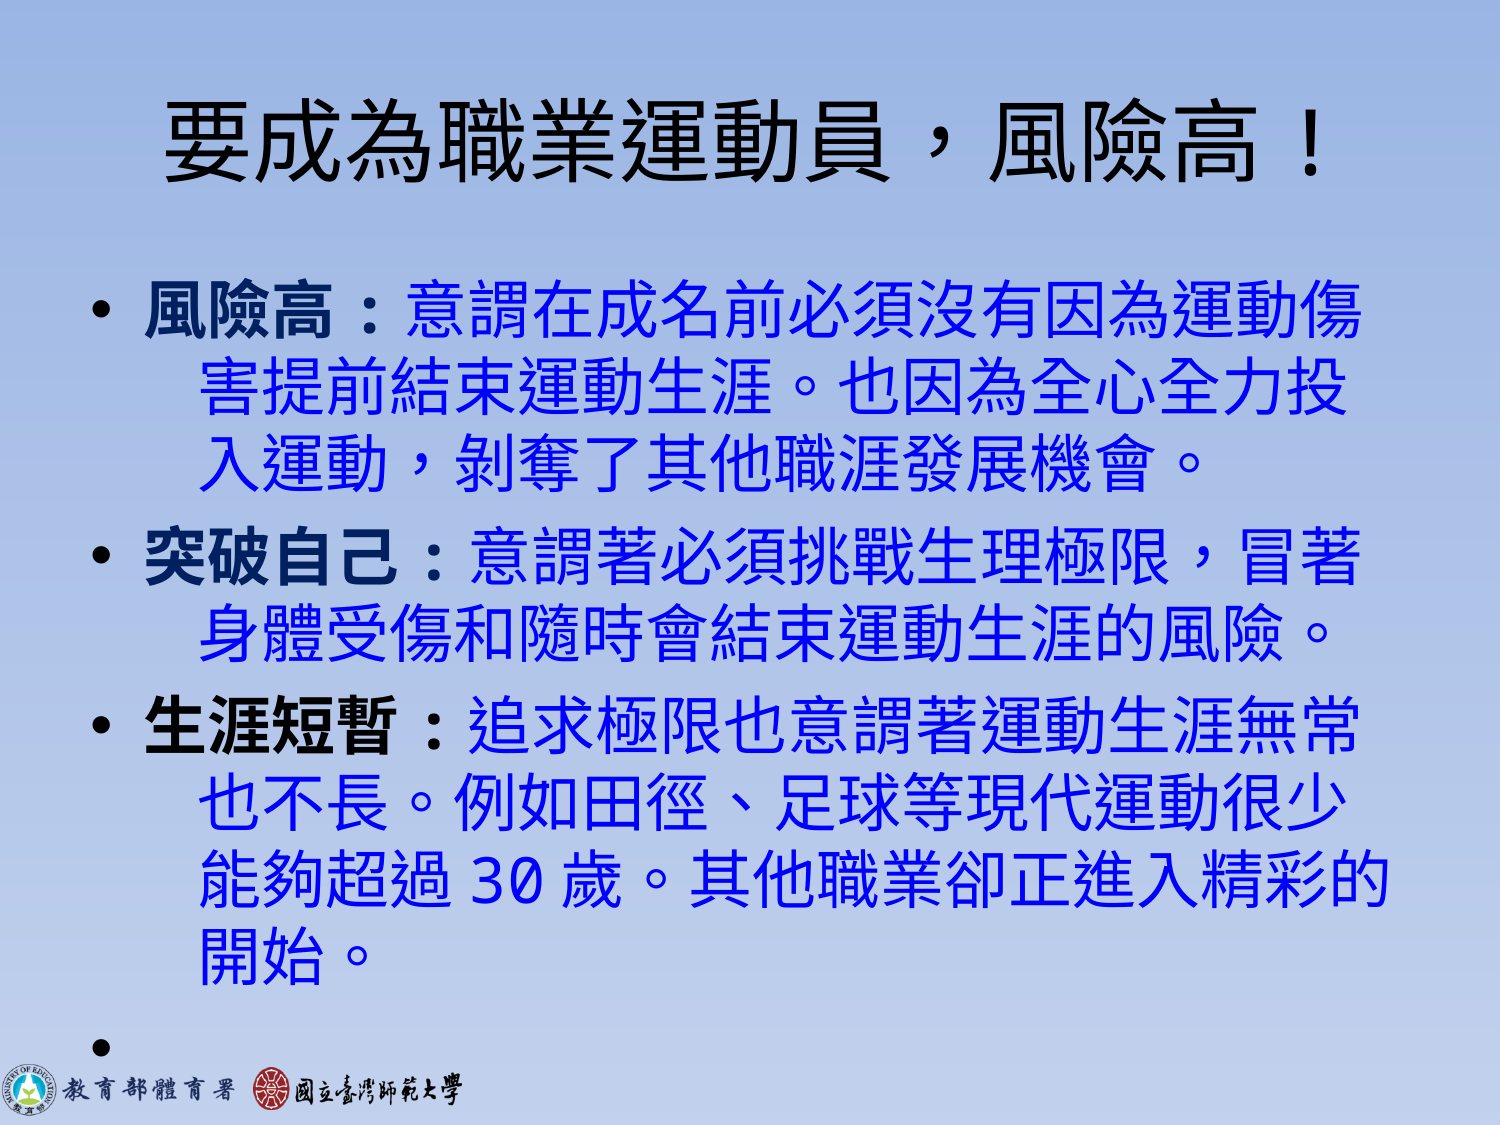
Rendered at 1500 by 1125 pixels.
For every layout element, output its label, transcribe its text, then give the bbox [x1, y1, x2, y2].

list 風險高:意謂在成名前必須沒有因為運動傷害提前結束運動生涯。也因為全心全力投入運動，剝奪了其他職涯發展機會。 突破自己:意謂著必須挑戰生理極限，冒著身體受傷和隨時會結束運動生涯的風險。 生涯短暫:追求極限也意謂著運動生涯無常也不長。例如田徑、足球等現代運動很少能夠超過30歲。其他職業卻正進入精彩的開始。 [75, 262, 1426, 1005]
title 要成為職業運動員，風險高! [75, 45, 1426, 233]
